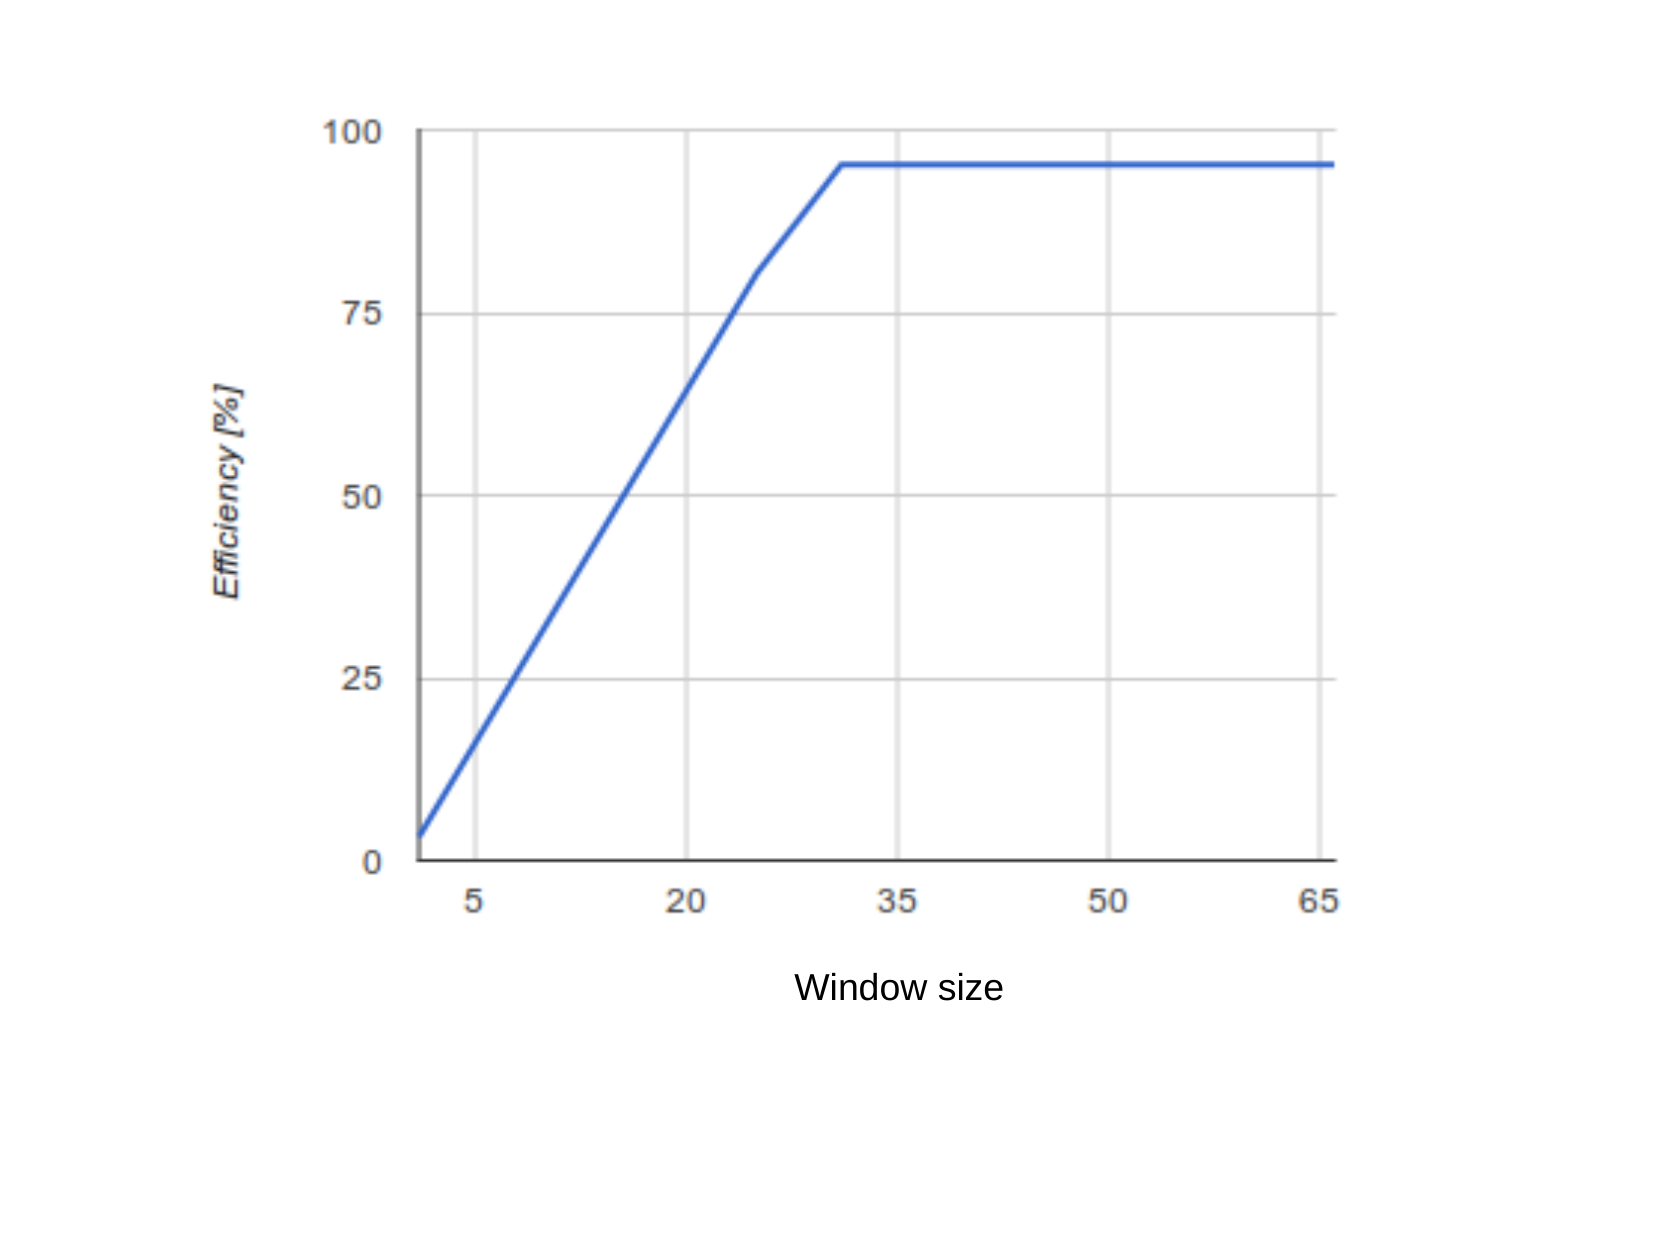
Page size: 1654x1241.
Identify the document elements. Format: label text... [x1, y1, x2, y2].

text_box Window size [779, 958, 1020, 1016]
picture [188, 82, 1371, 958]
